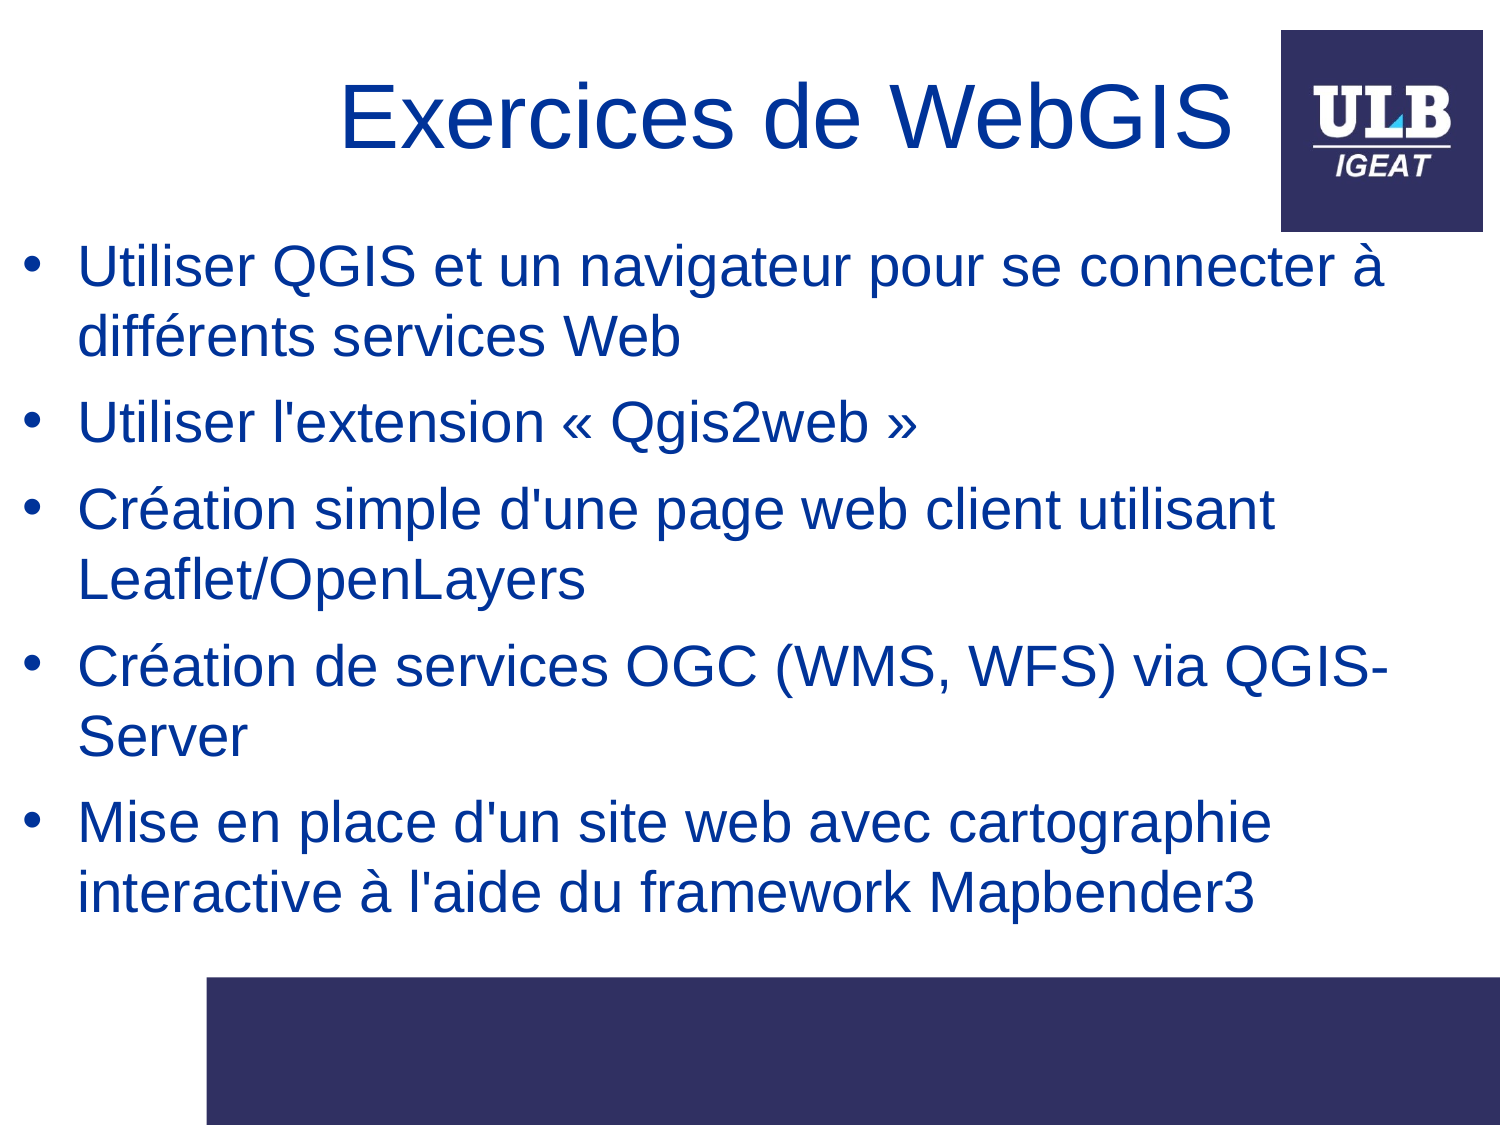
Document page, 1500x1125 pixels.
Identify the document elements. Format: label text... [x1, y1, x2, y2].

text_box Utiliser QGIS et un navigateur pour se connecter à différents services Web Utiliser l'extension « Qgis2web » Création simple d'une page web client utilisant Leaflet/OpenLayers Création de services OGC (WMS, WFS) via QGIS-Server Mise en place d'un site web avec cartographie interactive à l'aide du framework Mapbender3 [21, 228, 1483, 983]
picture [1281, 30, 1483, 228]
text_box Exercices de WebGIS [74, 28, 1425, 196]
